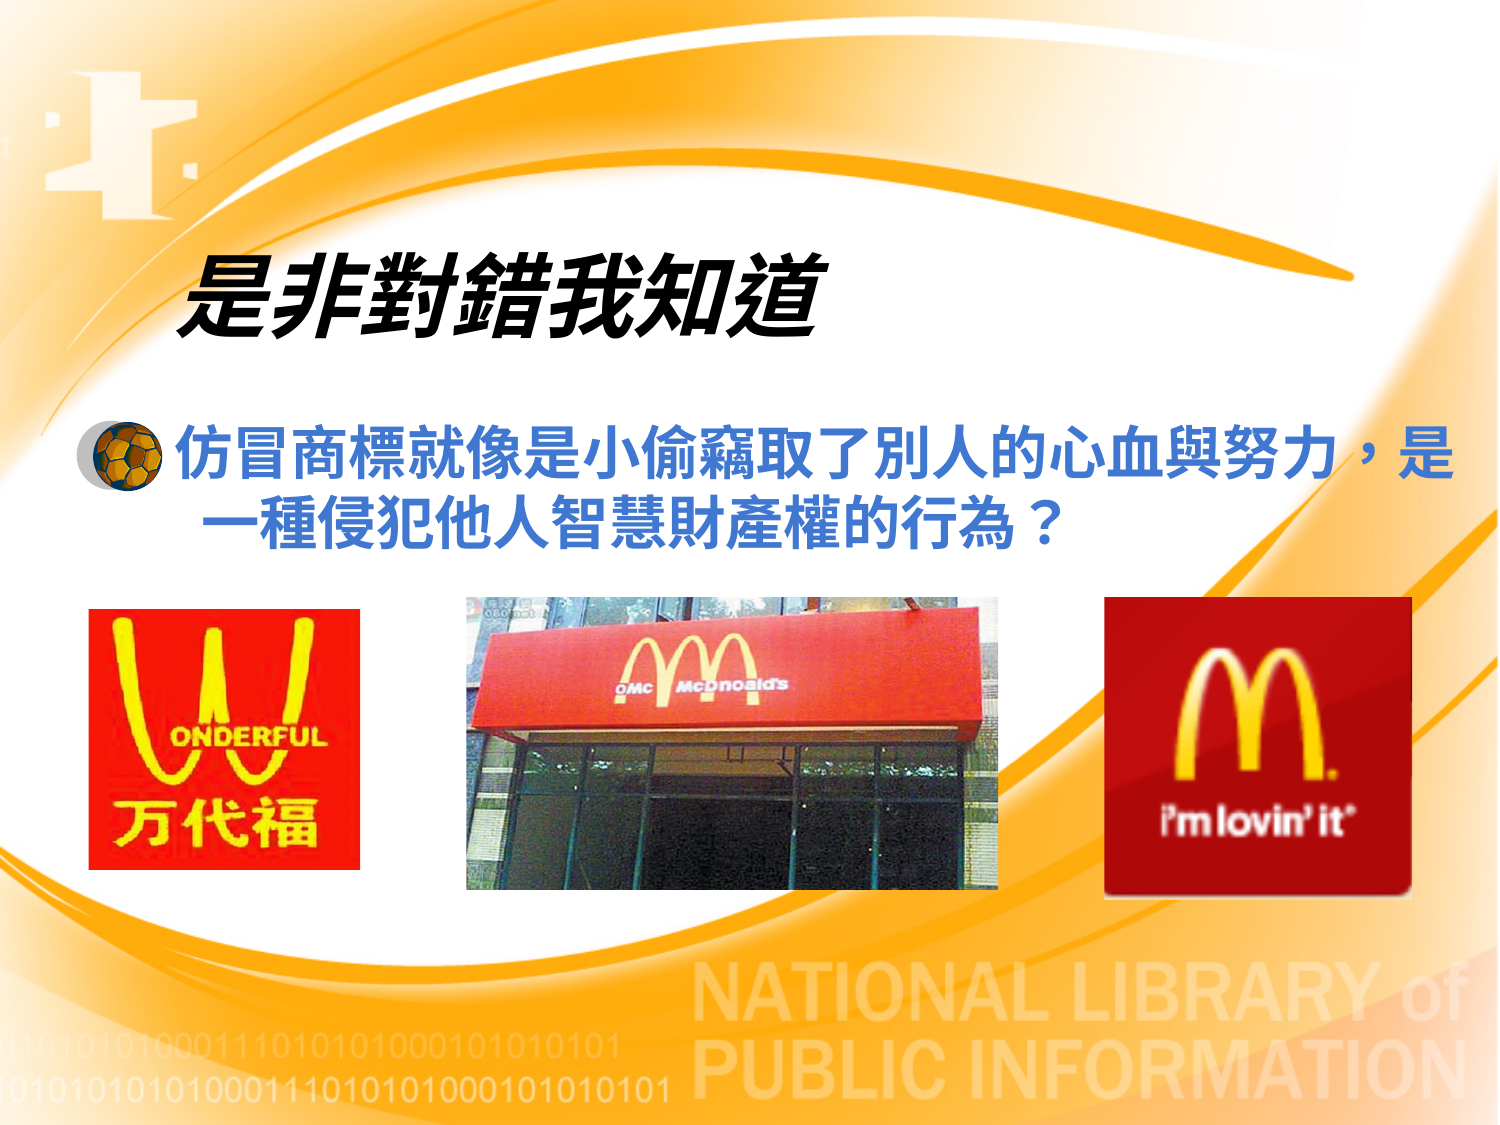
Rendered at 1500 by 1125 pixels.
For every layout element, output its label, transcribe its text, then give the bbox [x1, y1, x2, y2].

text_box 仿冒商標就像是小偷竊取了別人的心血與努力，是 一種侵犯他人智慧財產權的行為？ [159, 409, 1500, 564]
picture [466, 597, 999, 890]
picture [1104, 597, 1413, 900]
picture [88, 609, 361, 870]
picture [76, 420, 159, 492]
title 是非對錯我知道 [159, 231, 833, 339]
